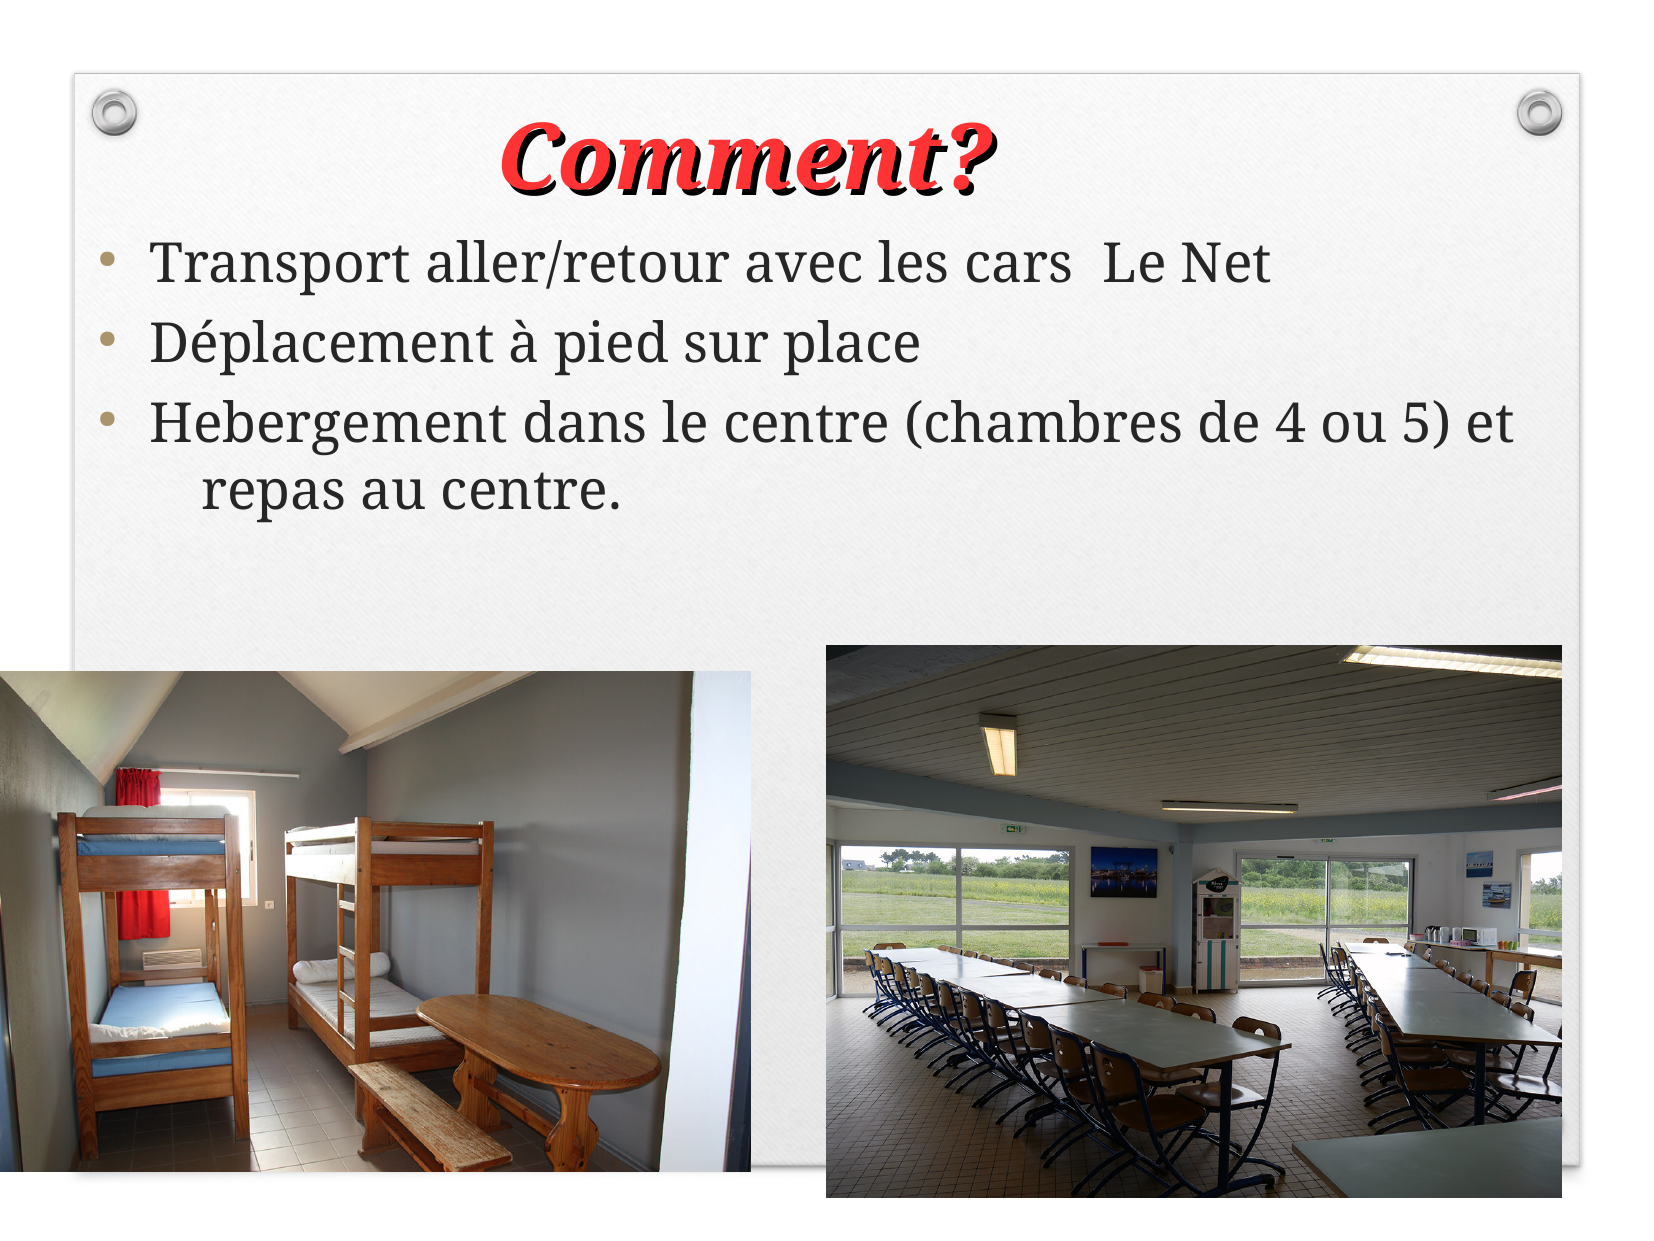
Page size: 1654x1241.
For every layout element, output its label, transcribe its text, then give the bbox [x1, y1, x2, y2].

list Transport aller/retour avec les cars Le Net Déplacement à pied sur place Hebergement dans le centre (chambres de 4 ou 5) et repas au centre. [82, 220, 1571, 603]
title Comment? [0, 49, 1489, 257]
picture [0, 0, 1654, 1241]
